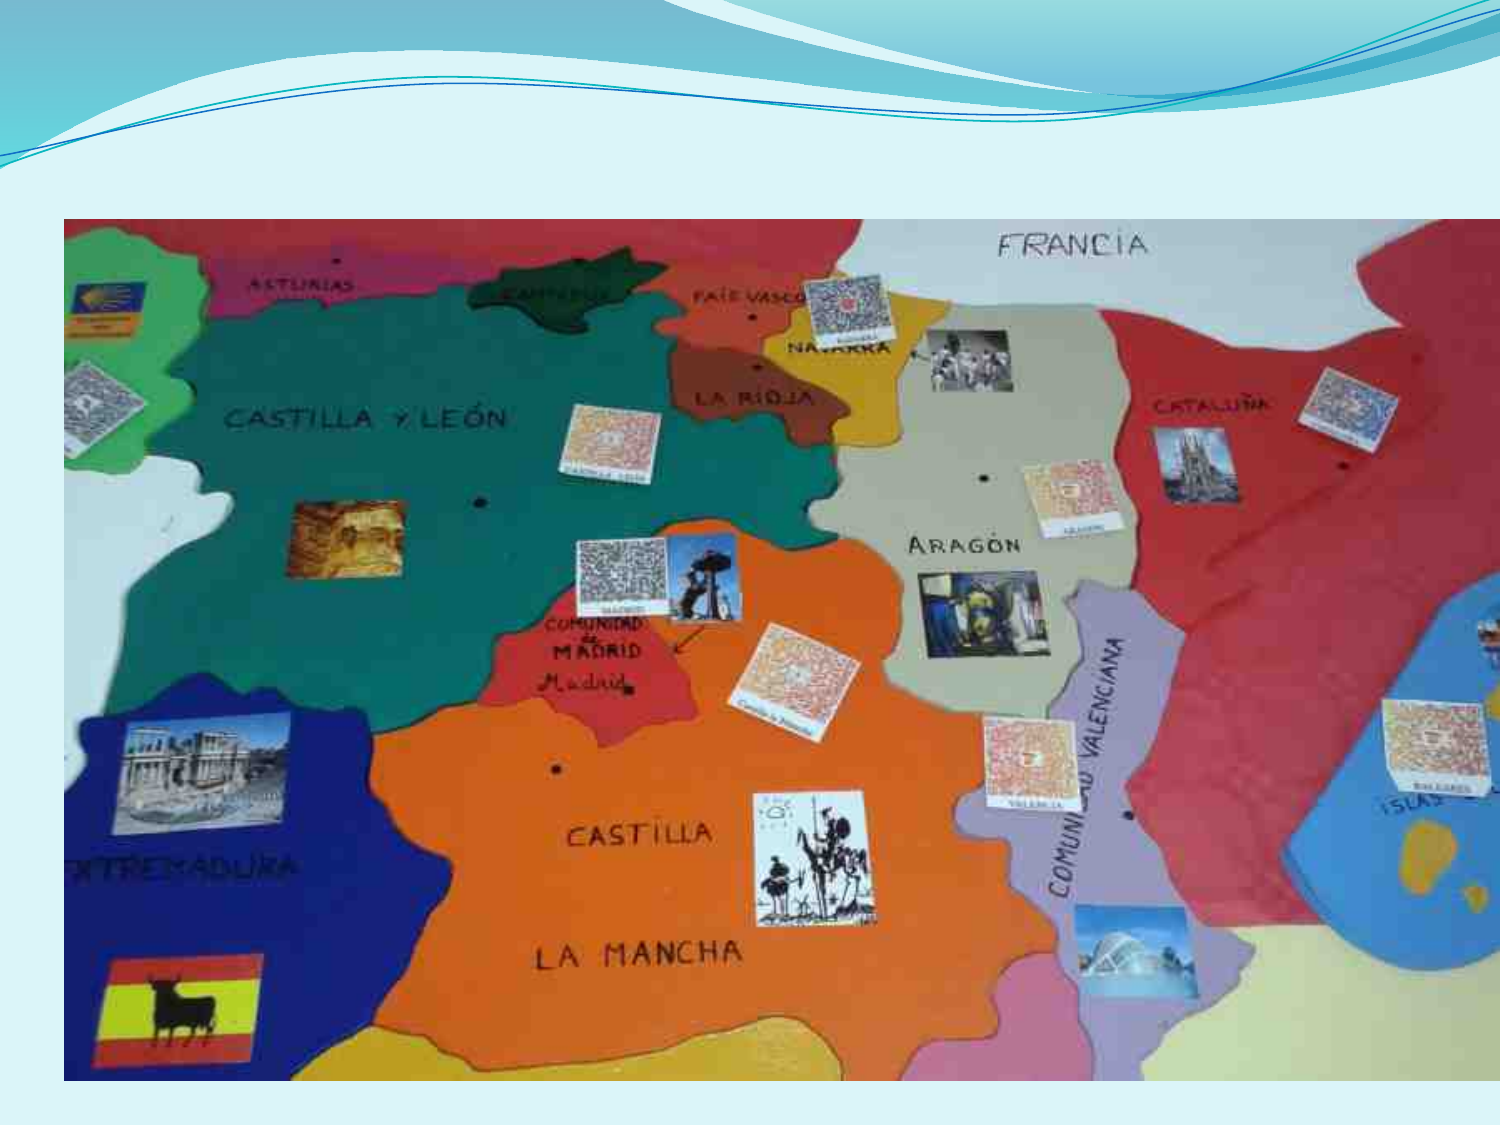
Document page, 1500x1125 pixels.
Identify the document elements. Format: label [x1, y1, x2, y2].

picture [64, 219, 1500, 1081]
